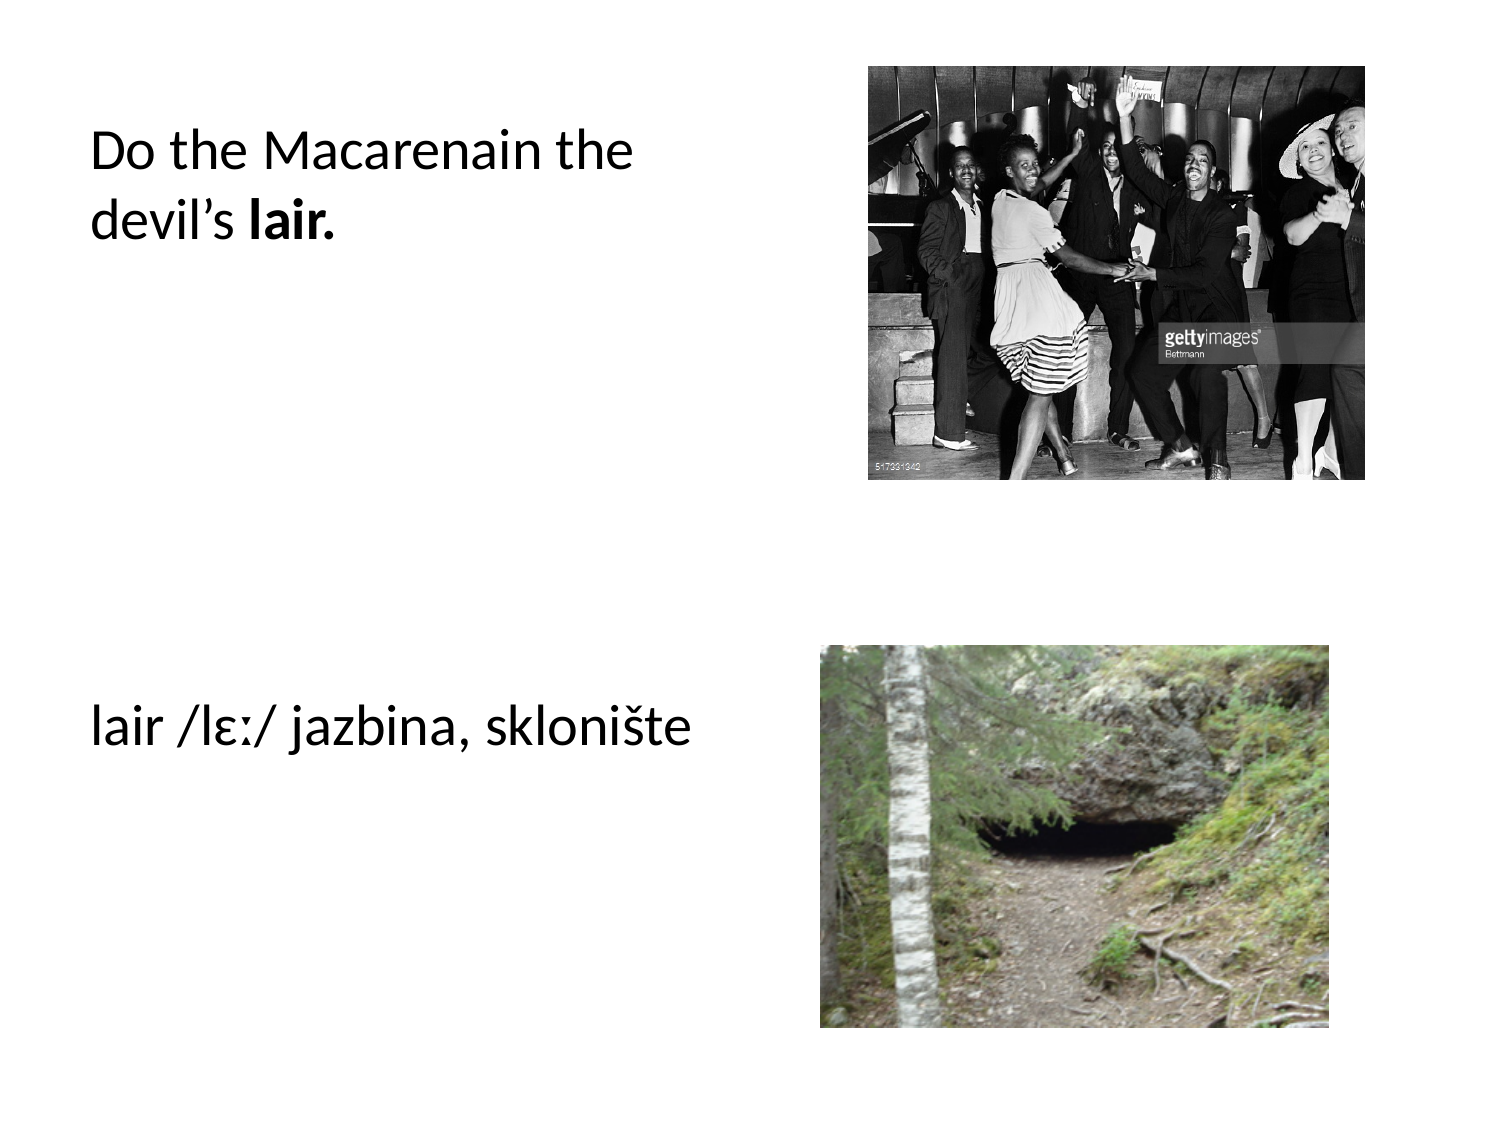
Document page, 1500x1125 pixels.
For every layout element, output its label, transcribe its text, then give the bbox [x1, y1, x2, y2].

picture [868, 66, 1365, 480]
list Do the Macarena in the devil’s lair. lair /lɛː/ jazbina, sklonište [75, 19, 738, 1005]
picture [820, 645, 1329, 1028]
